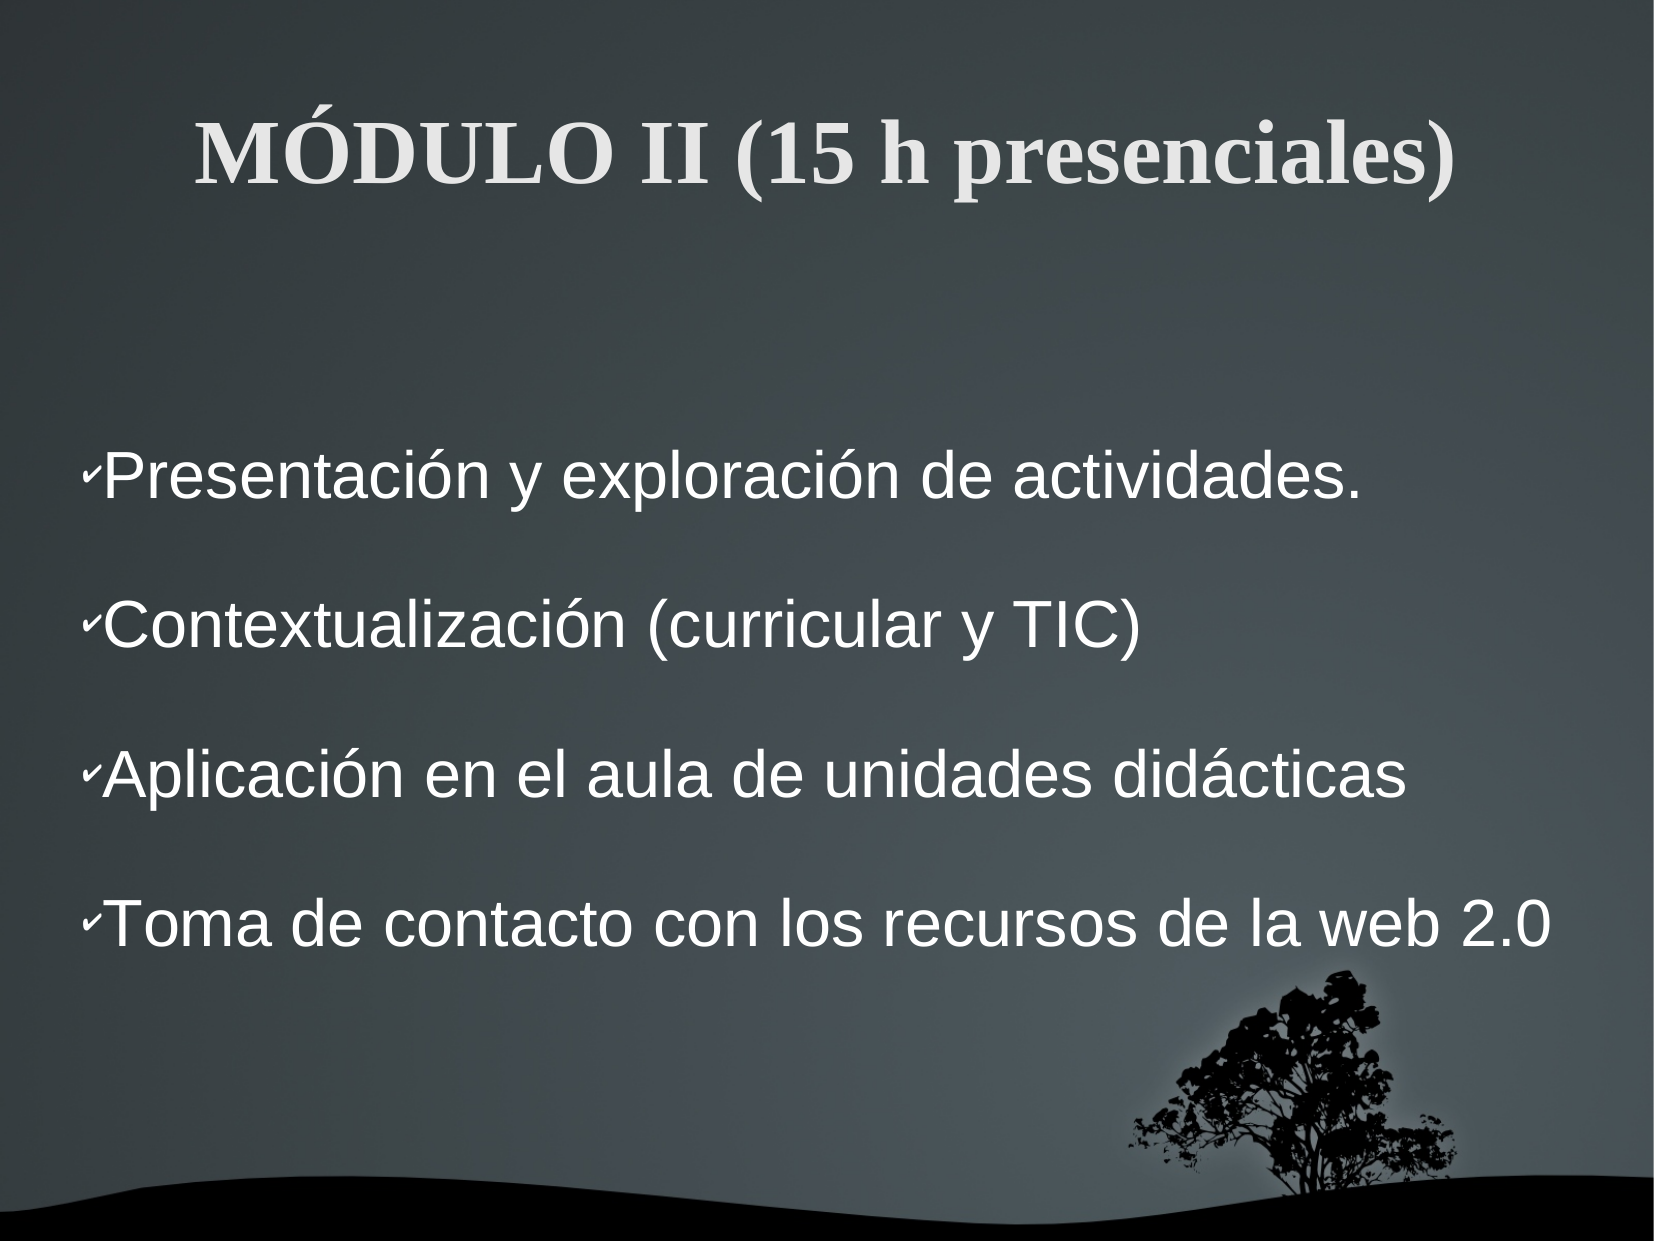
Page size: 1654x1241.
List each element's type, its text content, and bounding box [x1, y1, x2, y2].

title MÓDULO II (15 h presenciales) [82, 56, 1571, 250]
subtitle Presentación y exploración de actividades. Contextualización (curricular y TIC) Aplicación en el aula de unidades didácticas Toma de contacto con los recursos de la web 2.0 [82, 297, 1571, 1102]
picture [0, 0, 1654, 1241]
